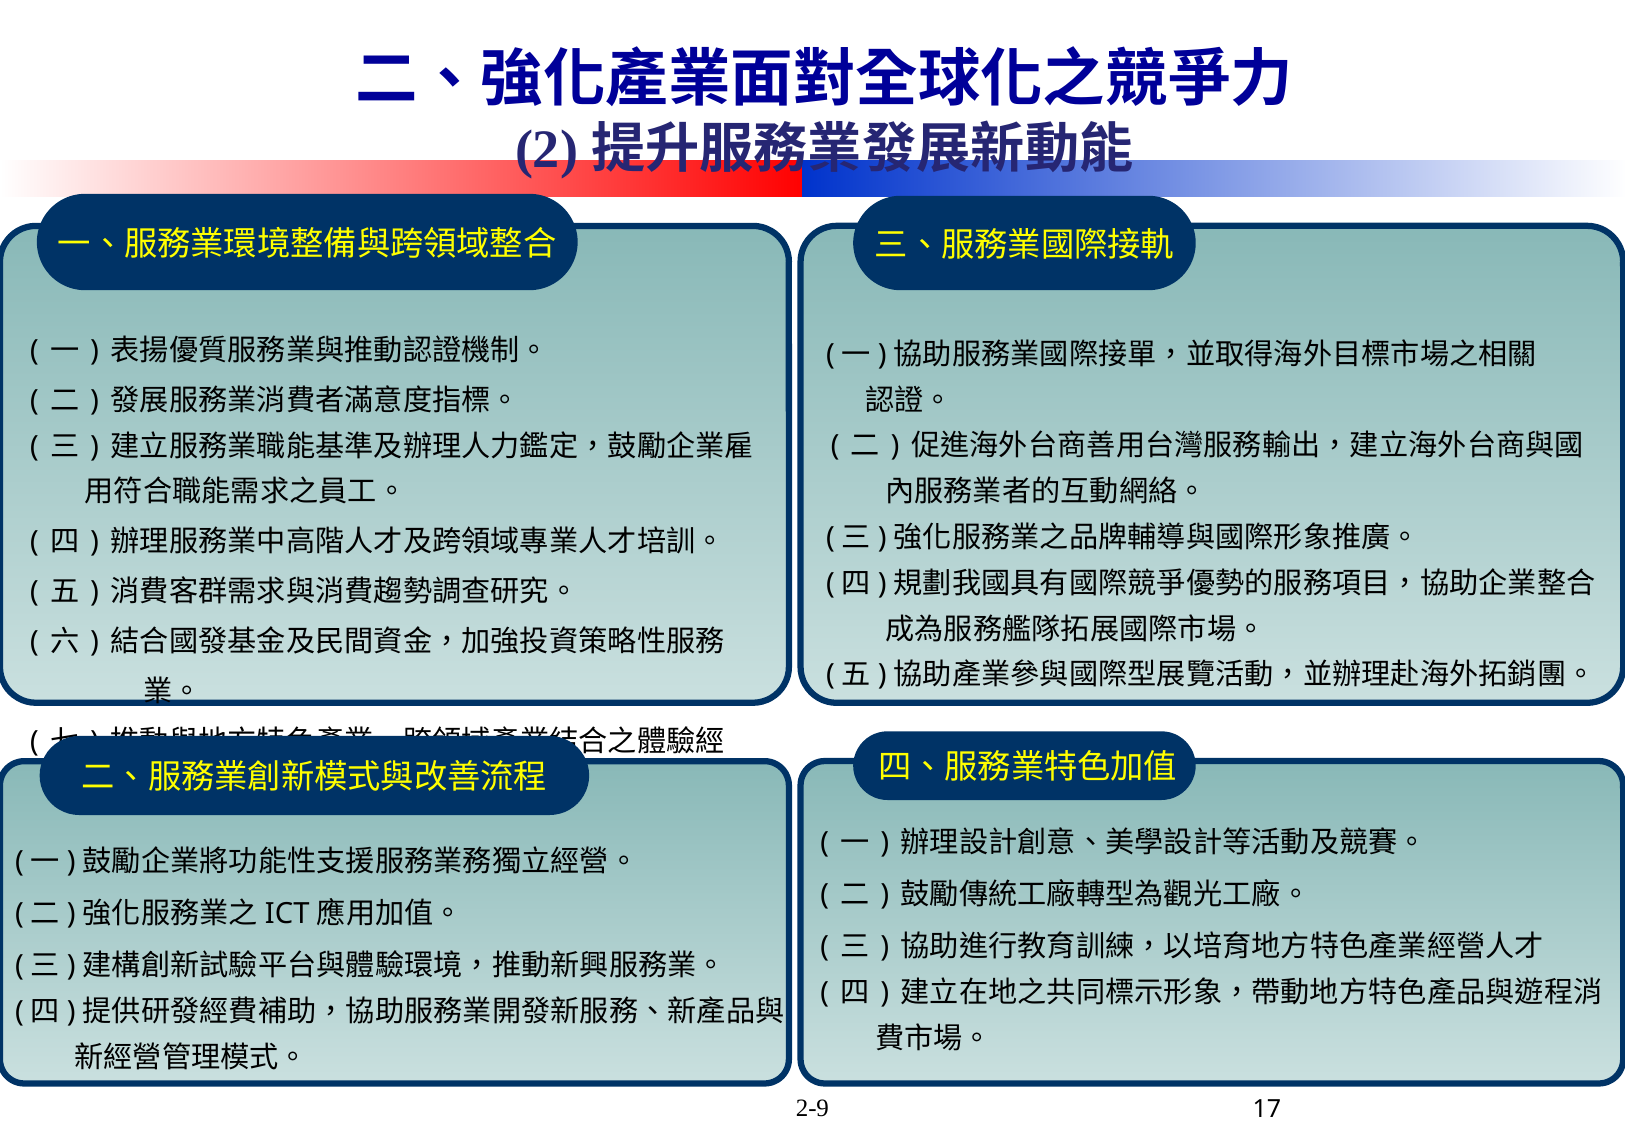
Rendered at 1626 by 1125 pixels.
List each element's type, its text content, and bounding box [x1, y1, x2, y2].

text_box 二、服務業創新模式與改善流程 [39, 735, 590, 816]
text_box 三、服務業國際接軌 [853, 195, 1196, 291]
text_box (一)協助服務業國際接單，並取得海外目標市場之相關 認證。 (二)促進海外台商善用台灣服務輸出，建立海外台商與國內服務業者的互動網絡。 (三)強化服務業之品牌輔導與國際形象推廣。 (四)規劃我國具有國際競爭優勢的服務項目，協助企業整合成為服務艦隊拓展國際市場。 (五)協助產業參與國際型展覽活動，並辦理赴海外拓銷團。 [800, 225, 1624, 703]
text_box 一、服務業環境整備與跨領域整合 [36, 193, 578, 291]
text_box [800, 761, 1624, 1084]
text_box (一)辦理設計創意、美學設計等活動及競賽。 (二)鼓勵傳統工廠轉型為觀光工廠。 (三)協助進行教育訓練，以培育地方特色產業經營人才 (四)建立在地之共同標示形象，帶動地方特色產品與遊程消費市場。 [801, 799, 1625, 1062]
text_box (一)表揚優質服務業與推動認證機制。 (二)發展服務業消費者滿意度指標。 (三)建立服務業職能基準及辦理人力鑑定，鼓勵企業雇用符合職能需求之員工。 (四)辦理服務業中高階人才及跨領域專業人才培訓。 (五)消費客群需求與消費趨勢調查研究。 (六)結合國發基金及民間資金，加強投資策略性服務業。 (七)推動與地方特色產業、跨領域產業結合之體驗經濟。 [0, 225, 789, 703]
text_box 2-9 [712, 1084, 913, 1125]
text_box [0, 761, 789, 818]
text_box (一)鼓勵企業將功能性支援服務業務獨立經營。 (二)強化服務業之ICT應用加值。 (三)建構創新試驗平台與體驗環境，推動新興服務業。 (四)提供研發經費補助，協助服務業開發新服務、新產品與新經營管理模式。 [0, 818, 801, 1081]
text_box 二、強化產業面對全球化之競爭力 (2)提升服務業發展新動能 [68, 30, 1581, 160]
text_box 17 [1237, 1085, 1617, 1125]
text_box 四、服務業特色加值 [853, 731, 1196, 799]
text_box [1173, 761, 1624, 799]
